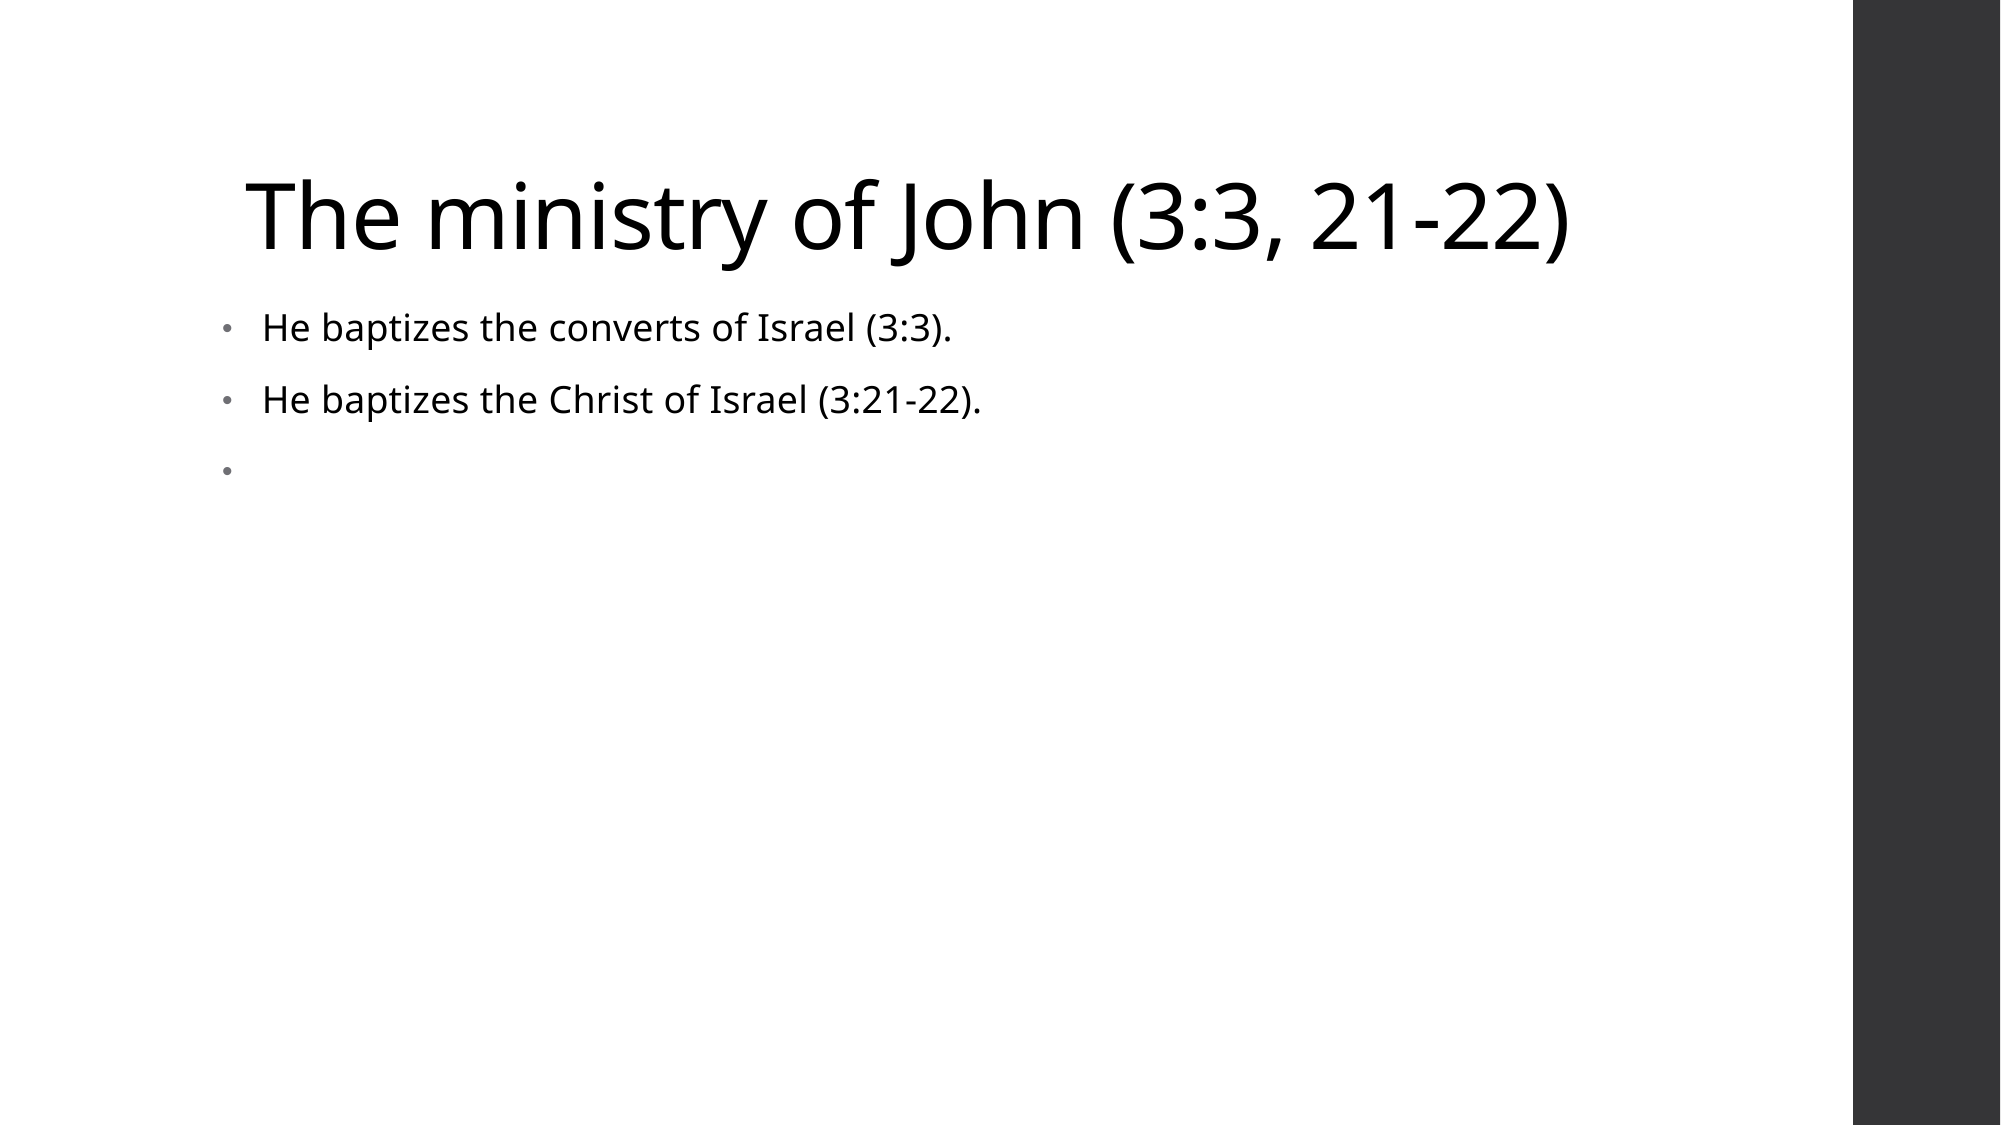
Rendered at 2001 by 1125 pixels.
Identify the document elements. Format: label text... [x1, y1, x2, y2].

list He baptizes the converts of Israel (3:3). He baptizes the Christ of Israel (3:21-22). [206, 299, 1617, 1014]
title The ministry of John (3:3, 21-22) [206, 60, 1797, 278]
